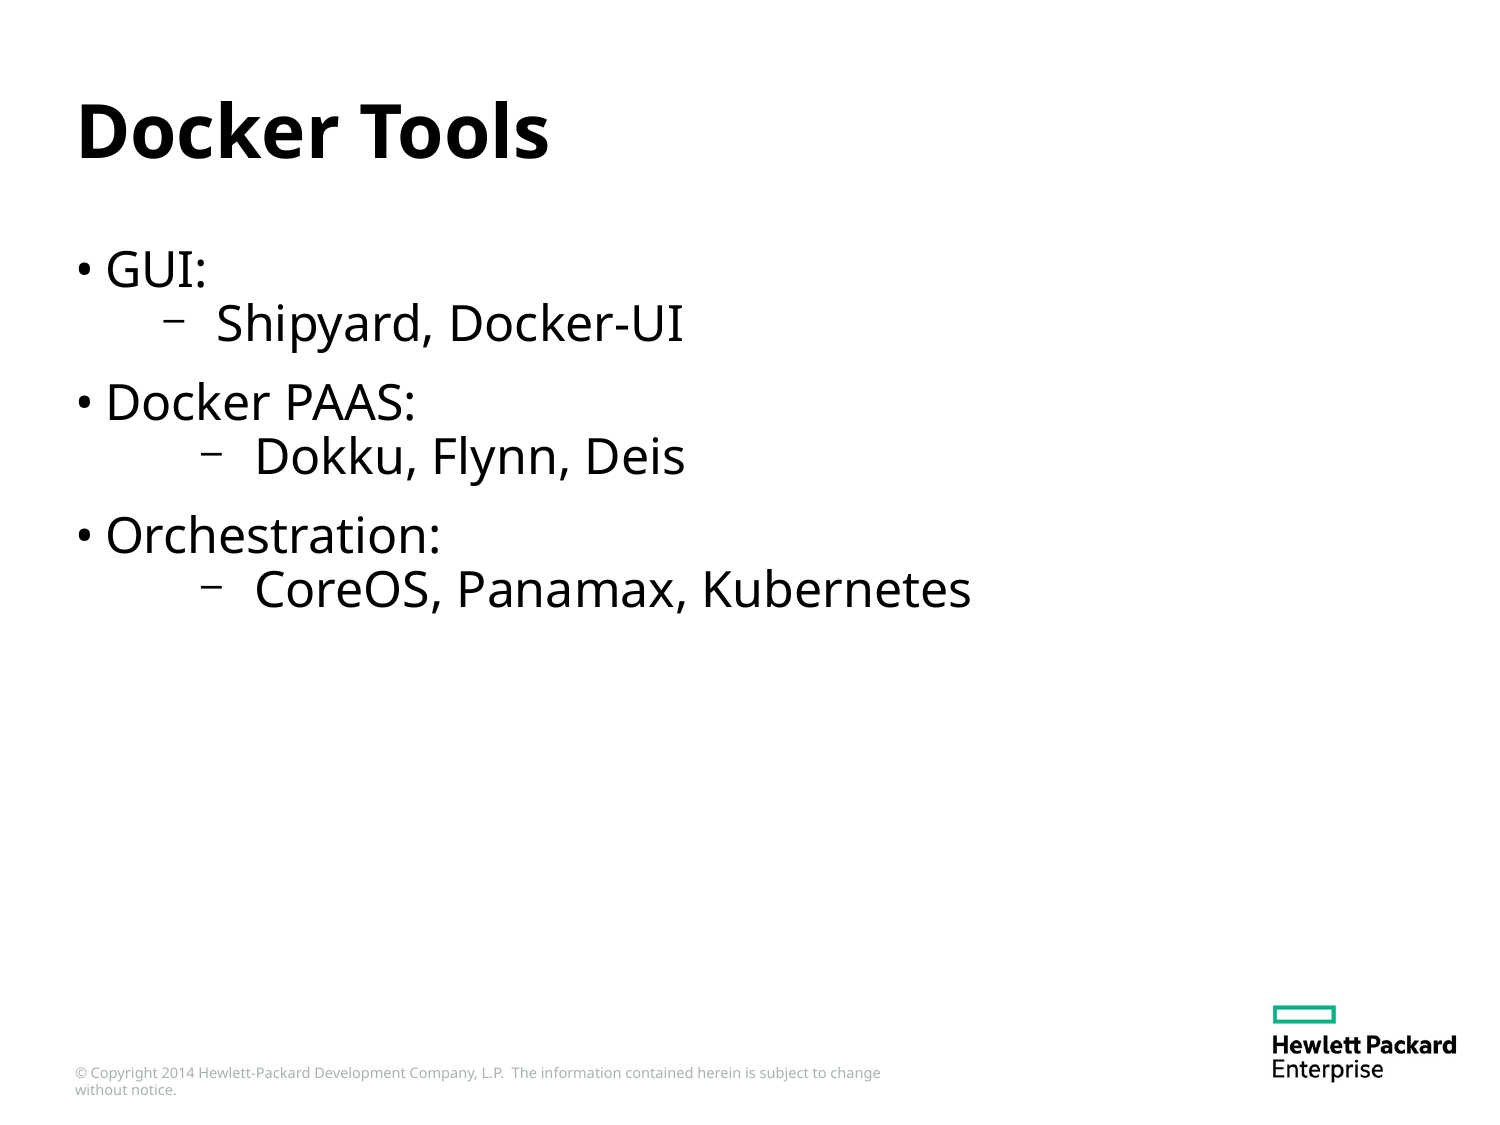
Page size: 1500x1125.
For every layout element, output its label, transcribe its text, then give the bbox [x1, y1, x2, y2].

list GUI: Shipyard, Docker-UI Docker PAAS: Dokku, Flynn, Deis Orchestration: CoreOS, Panamax, Kubernetes [75, 244, 1426, 1032]
title Docker Tools [75, 50, 1426, 176]
picture [1250, 992, 1476, 1099]
